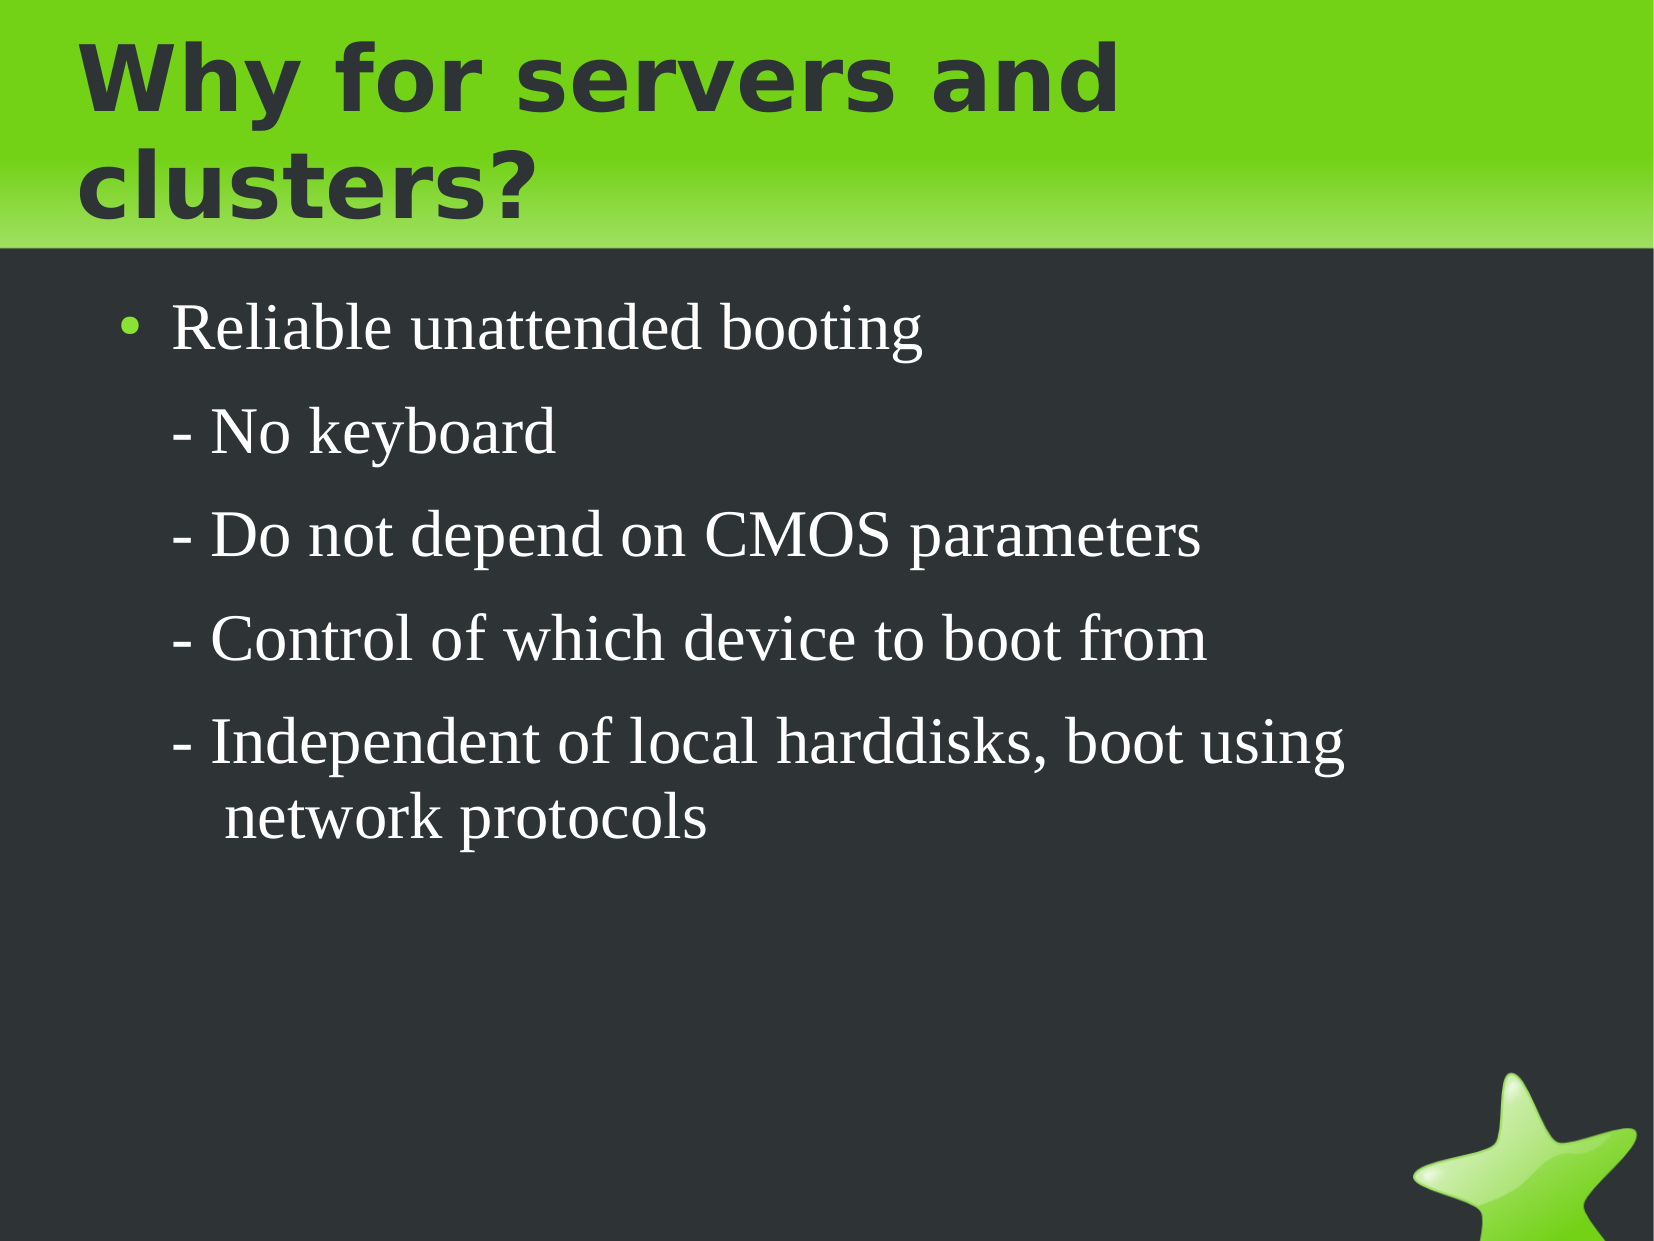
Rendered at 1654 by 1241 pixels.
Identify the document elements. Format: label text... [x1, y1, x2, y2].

title Why for servers and clusters? [76, 25, 1565, 240]
list Reliable unattended booting - No keyboard - Do not depend on CMOS parameters - Control of which device to boot from - Independent of local harddisks, boot using network protocols [82, 290, 1571, 1109]
picture [0, 0, 1654, 1241]
